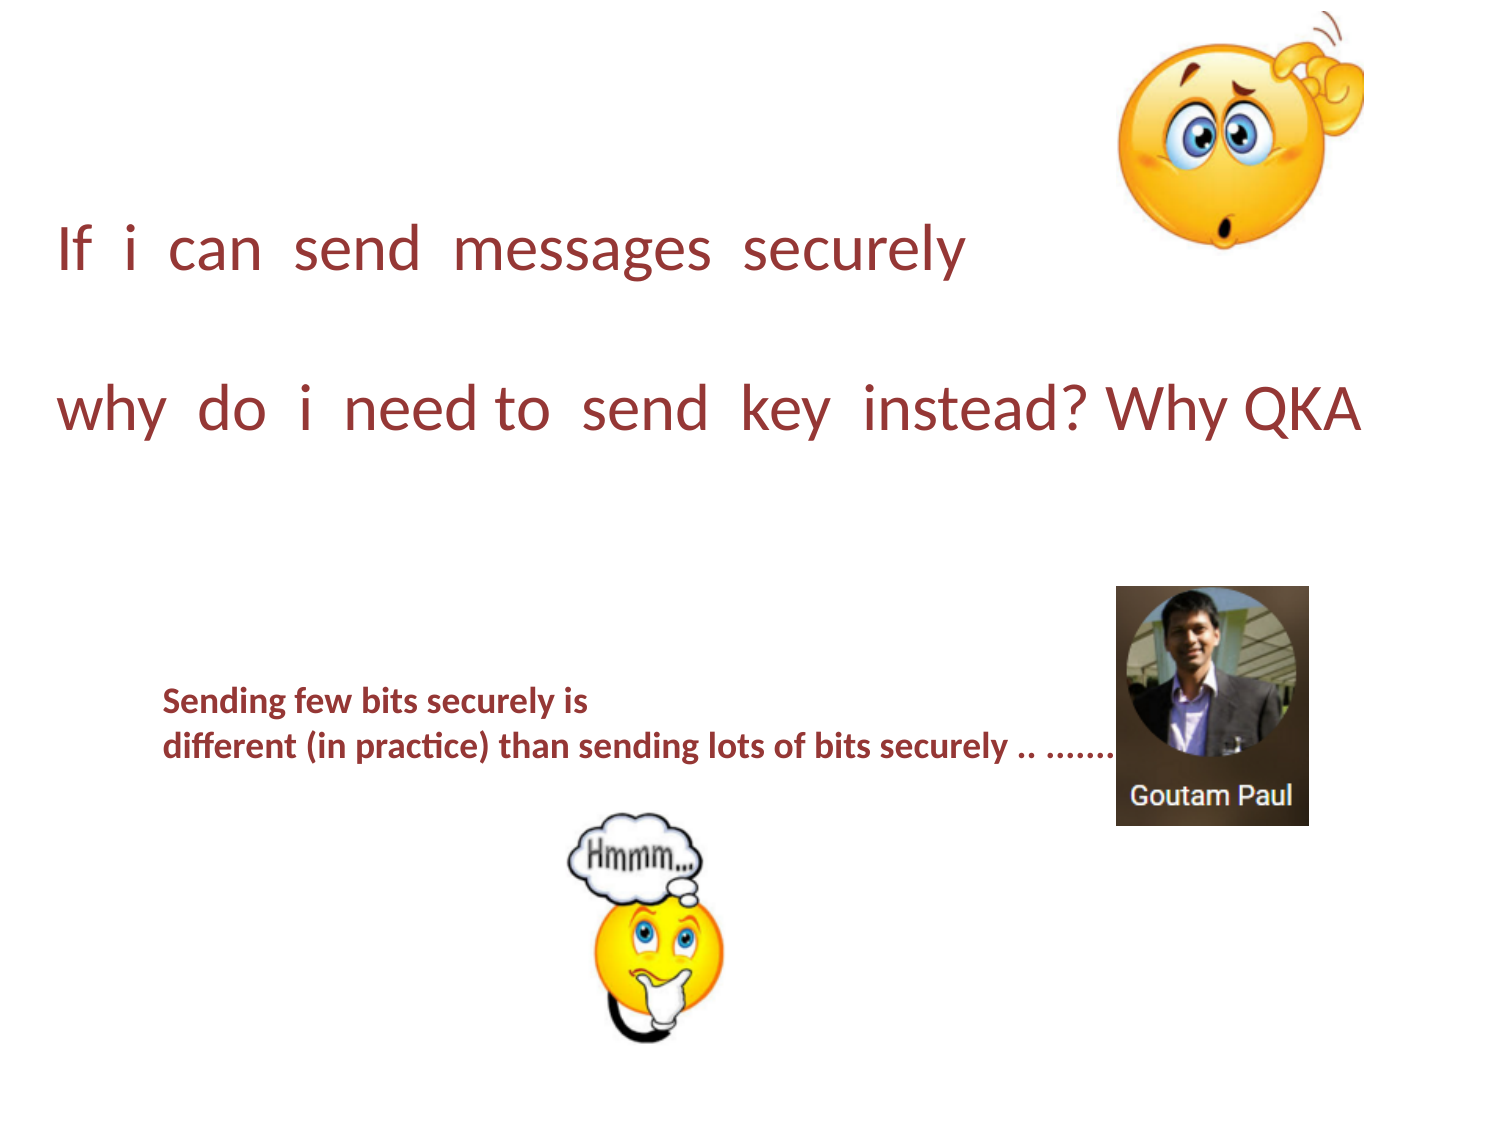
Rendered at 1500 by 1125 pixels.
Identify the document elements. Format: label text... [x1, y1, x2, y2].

picture [1116, 11, 1364, 196]
picture [1116, 586, 1309, 826]
picture [561, 810, 733, 1047]
text_box Sending few bits securely is different (in practice) than sending lots of bits securely .. ....... [147, 668, 1116, 775]
text_box If i can send messages securely why do i need to send key instead? Why QKA [41, 196, 1421, 661]
